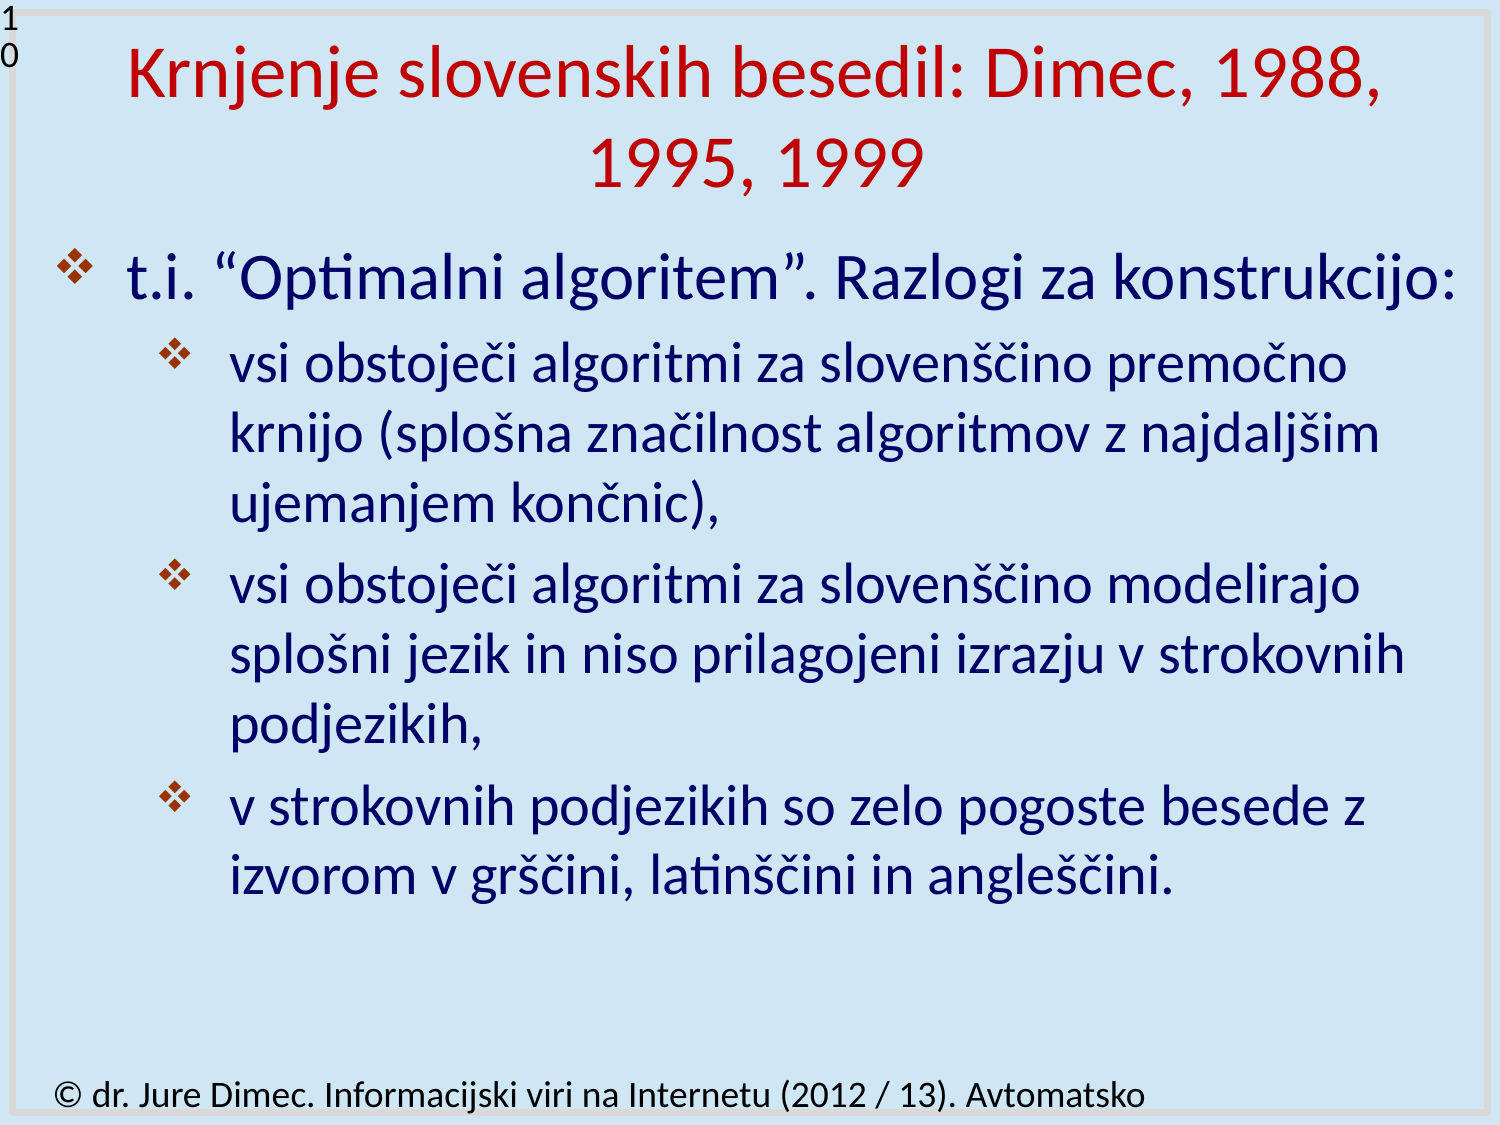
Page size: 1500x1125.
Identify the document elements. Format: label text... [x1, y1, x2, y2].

title Krnjenje slovenskih besedil: Dimec, 1988, 1995, 1999 [37, 37, 1475, 188]
list t.i. “Optimalni algoritem”. Razlogi za konstrukcijo: vsi obstoječi algoritmi za slovenščino premočno krnijo (splošna značilnost algoritmov z najdaljšim ujemanjem končnic), vsi obstoječi algoritmi za slovenščino modelirajo splošni jezik in niso prilagojeni izrazju v strokovnih podjezikih, v strokovnih podjezikih so zelo pogoste besede z izvorom v grščini, latinščini in angleščini. [37, 224, 1475, 1050]
footer © dr. Jure Dimec. Informacijski viri na Internetu (2012 / 13). Avtomatsko indeksiranje 2. [37, 1062, 1288, 1103]
